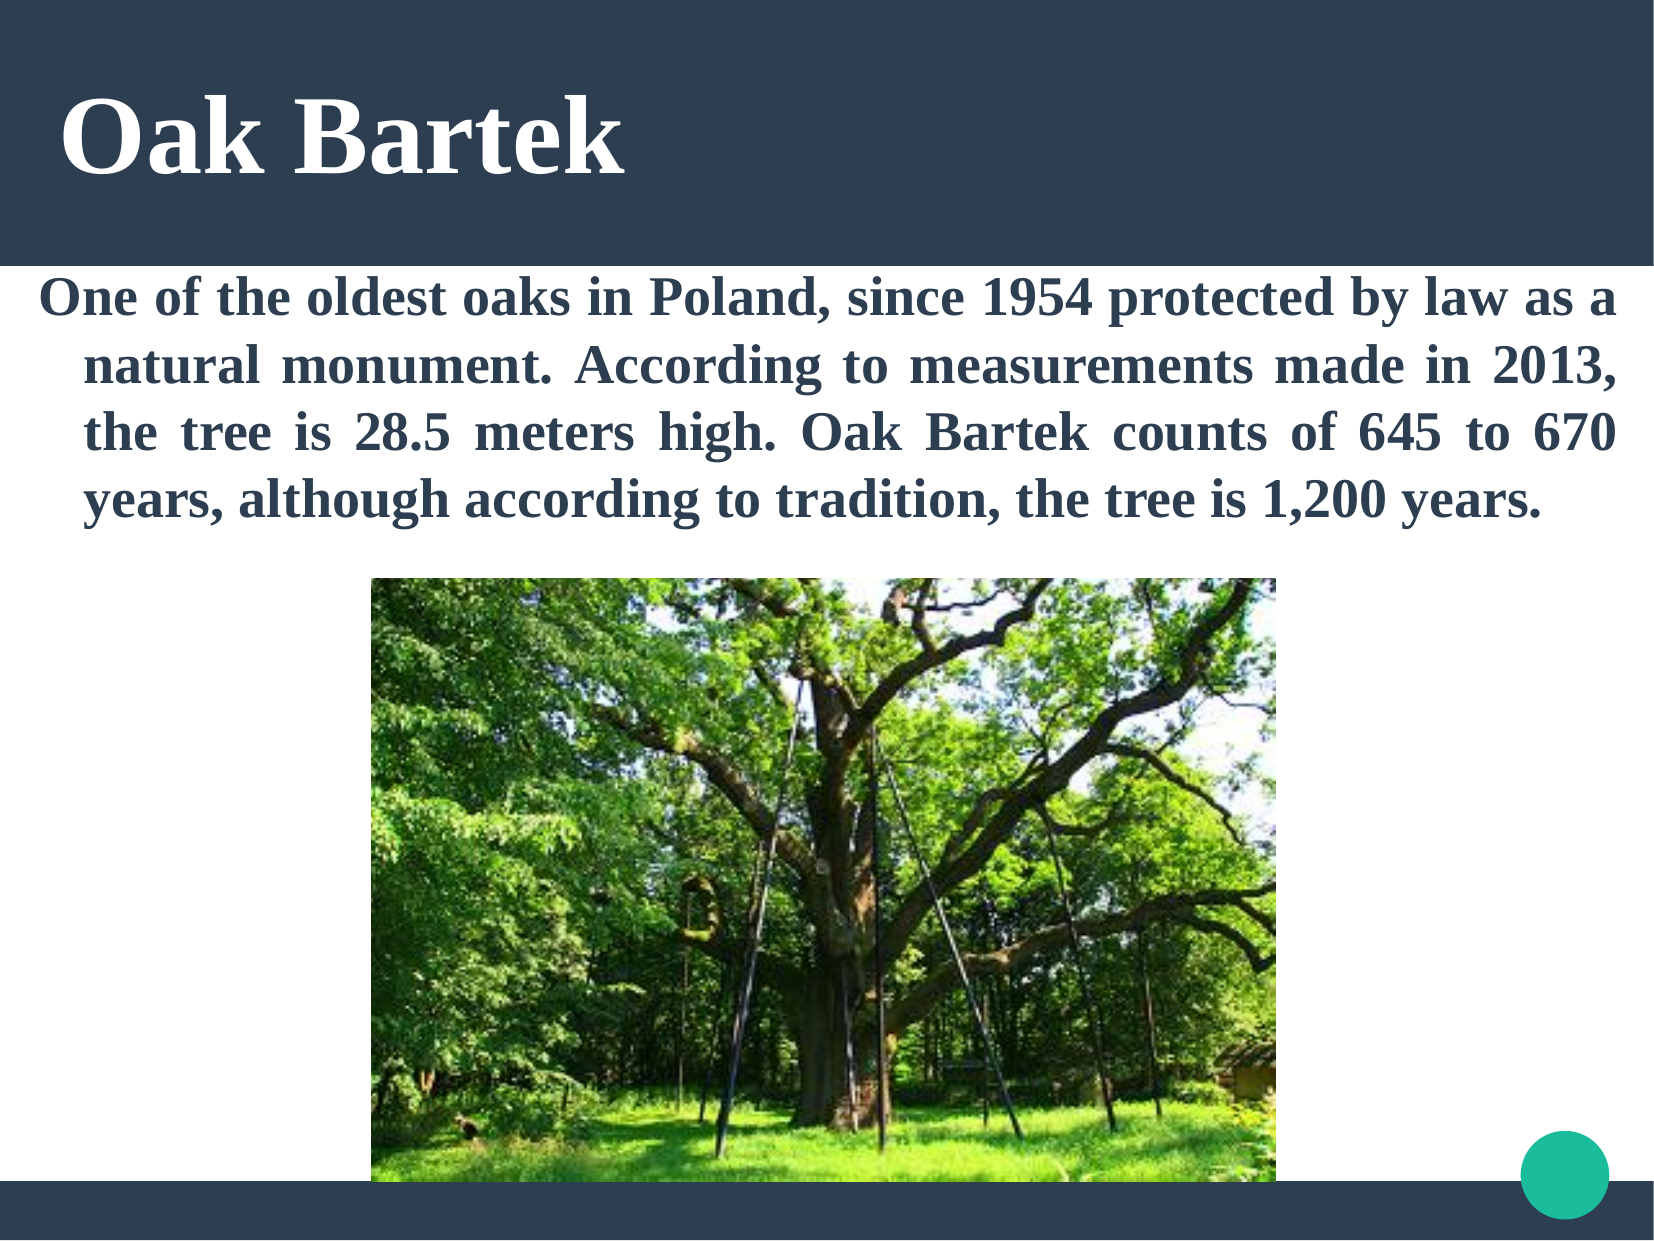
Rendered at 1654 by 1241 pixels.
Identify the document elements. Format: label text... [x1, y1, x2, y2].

title Oak Bartek [59, 49, 1595, 207]
picture [371, 578, 1276, 1182]
list One of the oldest oaks in Poland, since 1954 protected by law as a natural monument. According to measurements made in 2013, the tree is 28.5 meters high. Oak Bartek counts of 645 to 670 years, although according to tradition, the tree is 1,200 years. [0, 259, 1619, 579]
